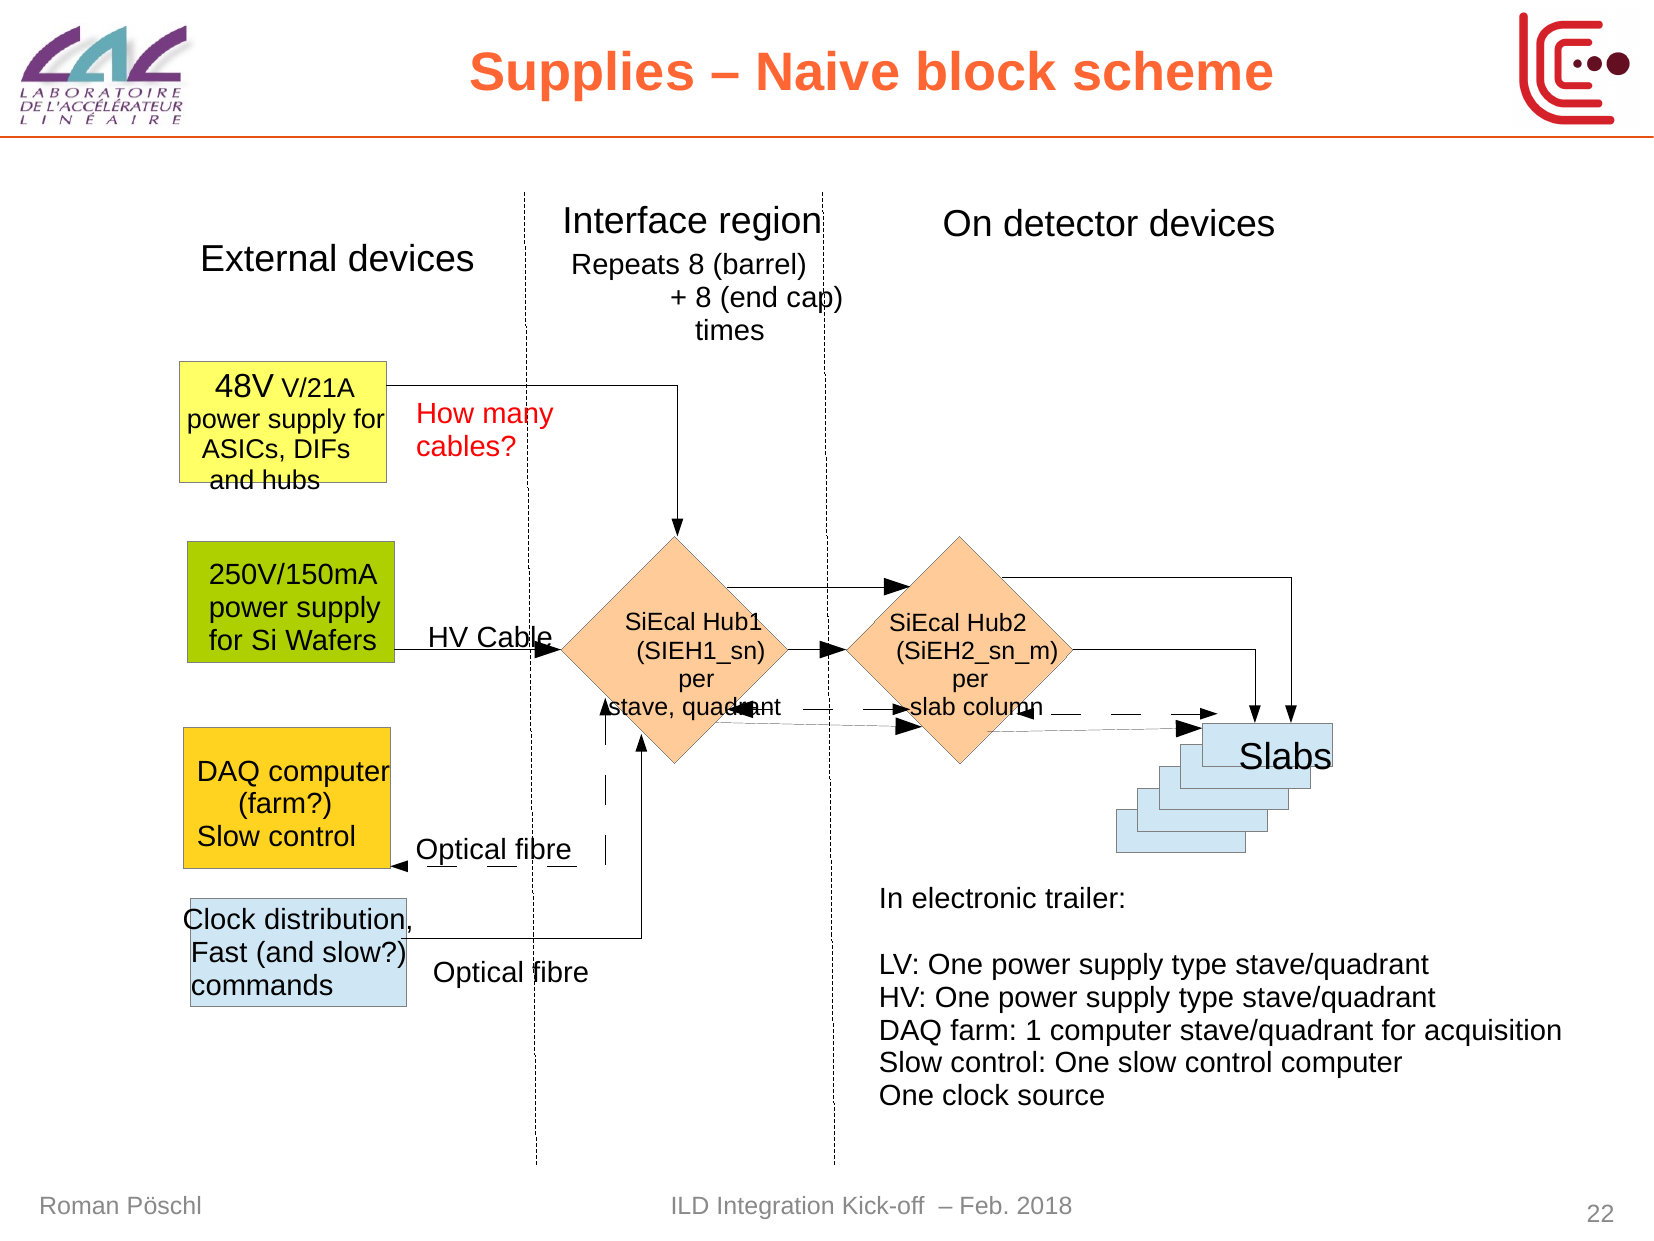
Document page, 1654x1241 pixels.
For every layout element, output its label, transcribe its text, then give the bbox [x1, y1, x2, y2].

title Supplies – Naive block scheme [128, 29, 1617, 113]
text_box [614, 536, 735, 596]
text_box On detector devices [927, 194, 1292, 252]
text_box 250V/150mA power supply for Si Wafers [193, 550, 401, 664]
text_box [183, 861, 391, 869]
text_box How many cables? [401, 389, 595, 569]
text_box [568, 617, 593, 682]
text_box Interface region [547, 192, 839, 250]
text_box Slabs [1223, 727, 1348, 785]
text_box [894, 536, 1025, 601]
text_box [846, 622, 874, 678]
text_box SiEcal Hub1 (SIEH1_sn) per stave, quadrant [593, 596, 796, 729]
text_box HV Cable [413, 613, 568, 662]
text_box [925, 729, 995, 764]
text_box External devices [185, 230, 491, 287]
text_box Repeats 8 (barrel) + 8 (end cap) times [556, 240, 867, 354]
text_box Optical fibre [418, 948, 623, 997]
text_box In electronic trailer: LV: One power supply type stave/quadrant HV: One power supply type stave/quadrant DAQ farm: 1 computer stave/quadrant for acquisition Slow control: One slow control computer One clock source [864, 875, 1578, 1162]
text_box SiEcal Hub2 (SiEH2_sn_m) per slab column [874, 601, 1074, 729]
text_box Optical fibre [400, 825, 606, 907]
text_box [1116, 723, 1333, 853]
picture [17, 22, 199, 127]
text_box [640, 729, 709, 764]
text_box DAQ computer (farm?) Slow control [182, 681, 429, 861]
text_box 48V V/21A power supply for ASICs, DIFs and hubs [172, 359, 409, 503]
picture [1508, 2, 1641, 135]
text_box [187, 541, 395, 663]
text_box Clock distribution, Fast (and slow?) commands [190, 898, 407, 1007]
